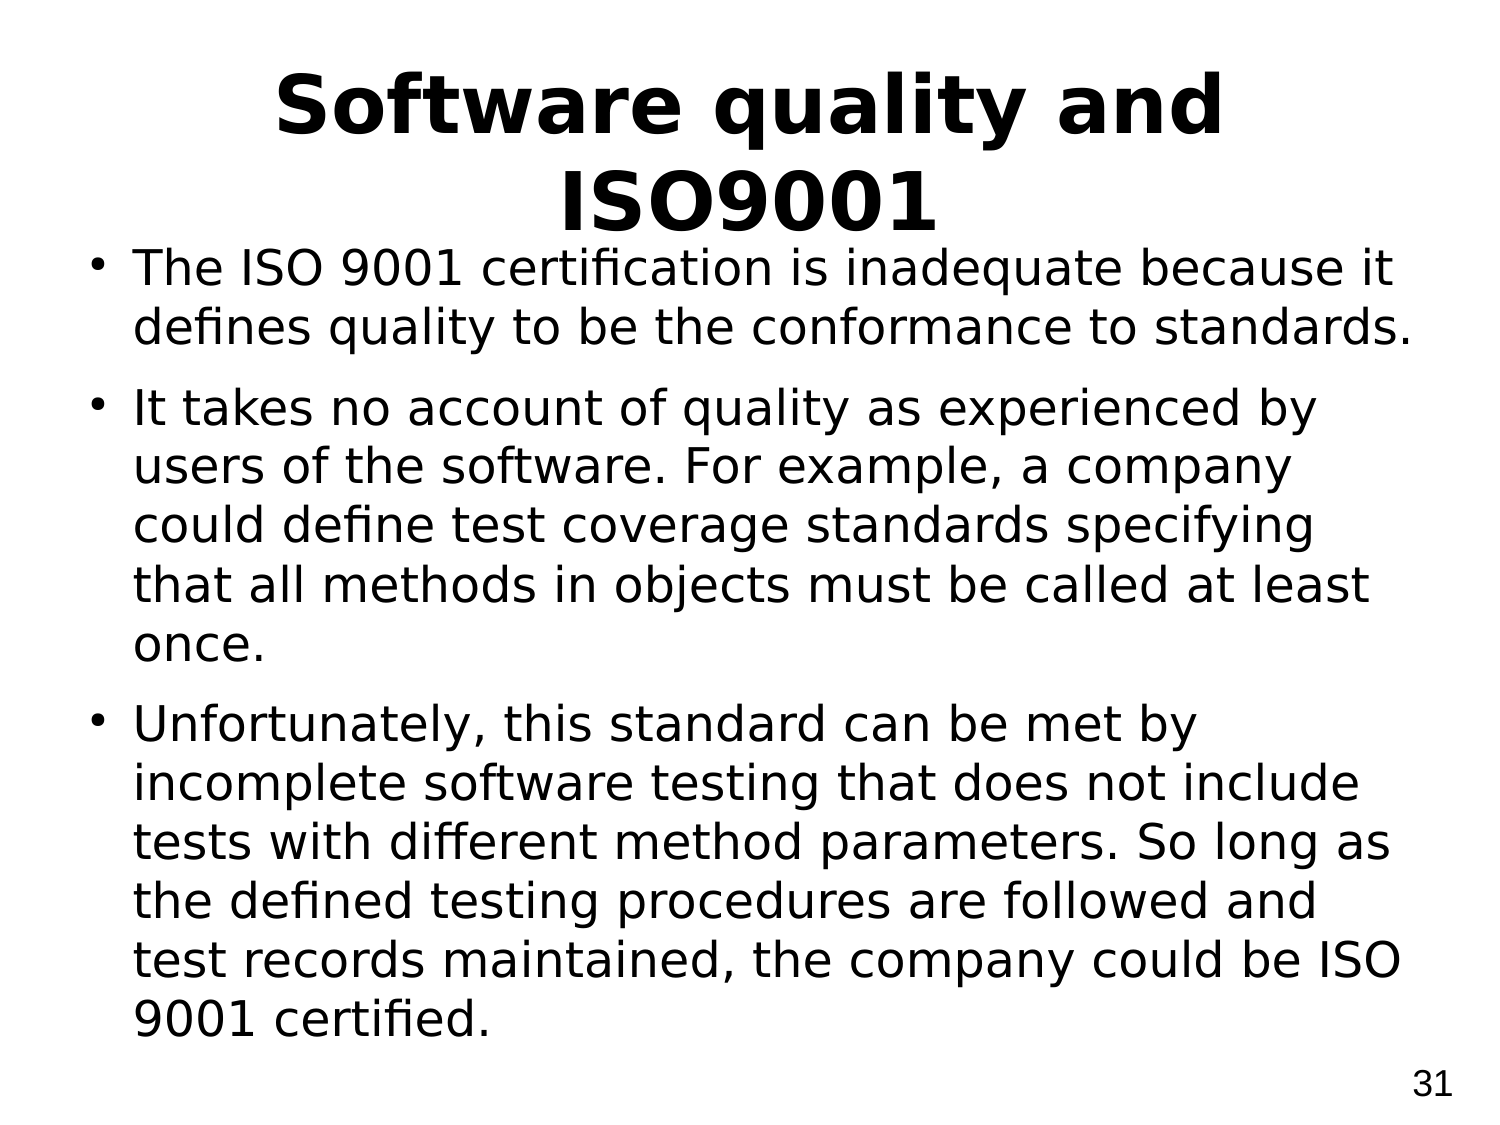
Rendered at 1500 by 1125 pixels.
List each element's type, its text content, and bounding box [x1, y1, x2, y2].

list The ISO 9001 certification is inadequate because it defines quality to be the conformance to standards. It takes no account of quality as experienced by users of the software. For example, a company could define test coverage standards specifying that all methods in objects must be called at least once. Unfortunately, this standard can be met by incomplete software testing that does not include tests with different method parameters. So long as the defined testing procedures are followed and test records maintained, the company could be ISO 9001 certified. [75, 236, 1425, 1093]
title Software quality and ISO9001 [75, 44, 1425, 177]
